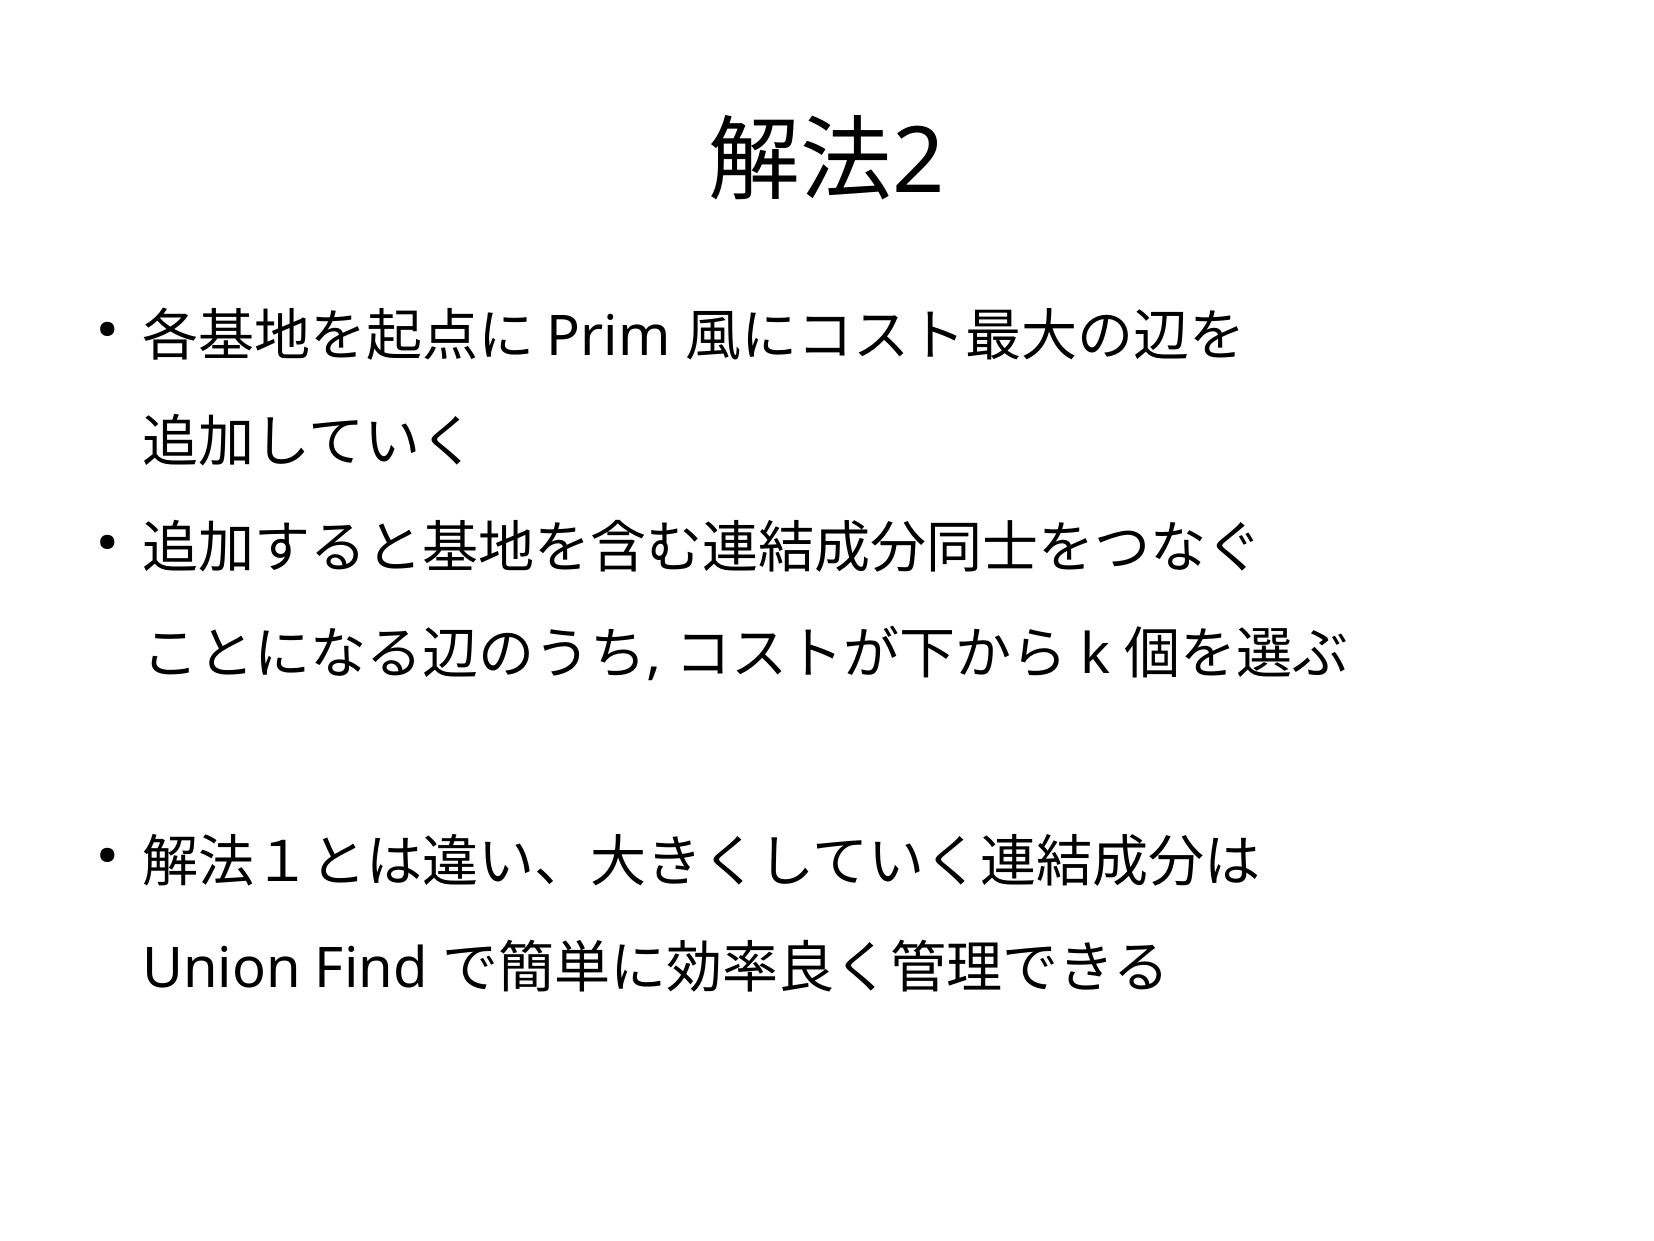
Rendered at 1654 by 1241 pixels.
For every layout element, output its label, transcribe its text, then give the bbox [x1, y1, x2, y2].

title 解法2 [82, 49, 1571, 257]
list 各基地を起点に Prim 風にコスト最大の辺を 追加していく 追加すると基地を含む連結成分同士をつなぐ ことになる辺のうち, コストが下から k 個を選ぶ 解法１とは違い、大きくしていく連結成分は Union Find で簡単に効率良く管理できる [82, 290, 1538, 1010]
